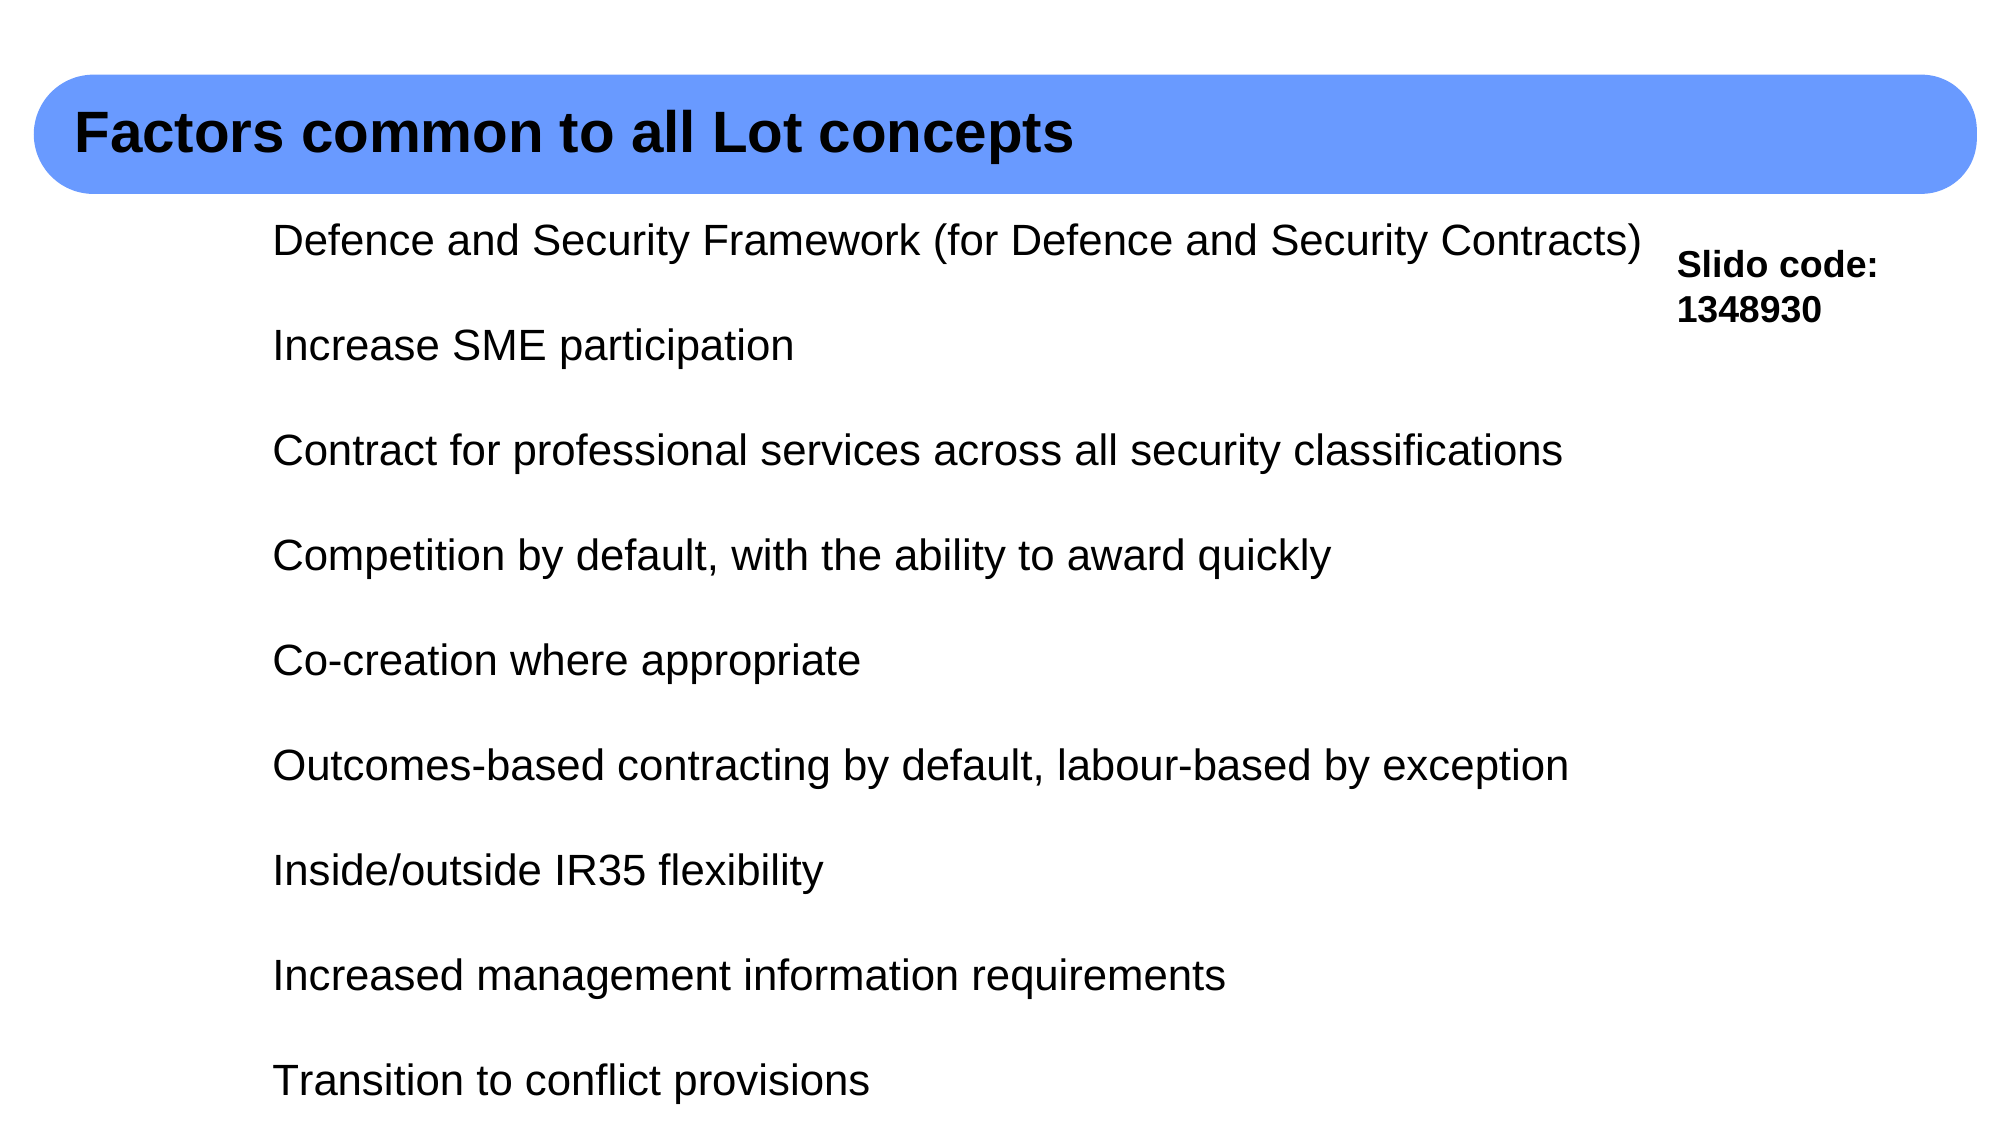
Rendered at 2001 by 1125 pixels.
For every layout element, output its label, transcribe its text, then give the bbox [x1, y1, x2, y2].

title Factors common to all Lot concepts [74, 94, 1647, 182]
text_box Slido code: 1348930 [1661, 225, 1963, 320]
title Defence and Security Framework (for Defence and Security Contracts) Increase SME participation Contract for professional services across all security classifications Competition by default, with the ability to award quickly Co-creation where appropriate Outcomes-based contracting by default, labour-based by exception Inside/outside IR35 flexibility Increased management information requirements Transition to conflict provisions [187, 159, 1814, 1079]
